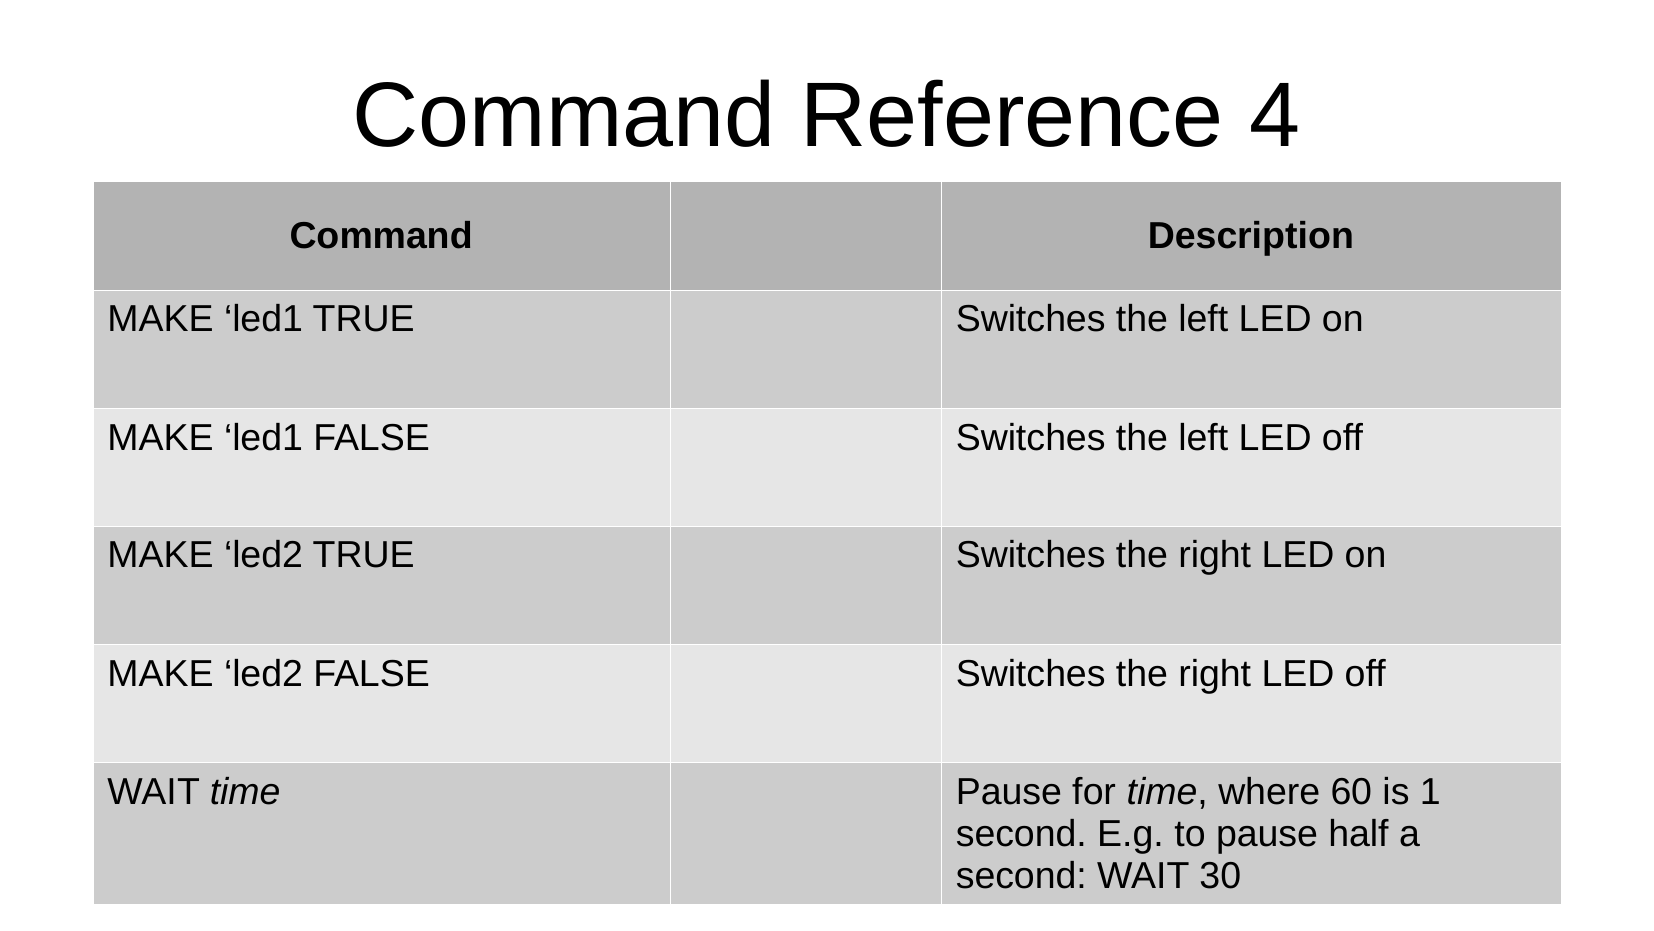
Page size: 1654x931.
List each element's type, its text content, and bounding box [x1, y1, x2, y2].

table_cell MAKE ‘led2 FALSE [94, 645, 670, 762]
table_cell [671, 527, 941, 644]
table_header [671, 182, 941, 290]
table_header Description [942, 182, 1561, 290]
table_cell MAKE ‘led2 TRUE [94, 527, 670, 644]
table_cell Switches the right LED on [942, 527, 1561, 644]
table_cell [671, 291, 941, 408]
table_cell Switches the left LED on [942, 291, 1561, 408]
title Command Reference 4 [82, 37, 1571, 193]
table_cell MAKE ‘led1 FALSE [94, 409, 670, 526]
table_cell [671, 409, 941, 526]
table_cell MAKE ‘led1 TRUE [94, 291, 670, 408]
table_header Command [94, 182, 670, 290]
table_cell [671, 763, 941, 904]
table_cell WAIT time [94, 763, 670, 904]
table_cell Switches the left LED off [942, 409, 1561, 526]
table_cell Switches the right LED off [942, 645, 1561, 762]
table_cell Pause for time, where 60 is 1 second. E.g. to pause half a second: WAIT 30 [942, 763, 1561, 904]
table_cell [671, 645, 941, 762]
